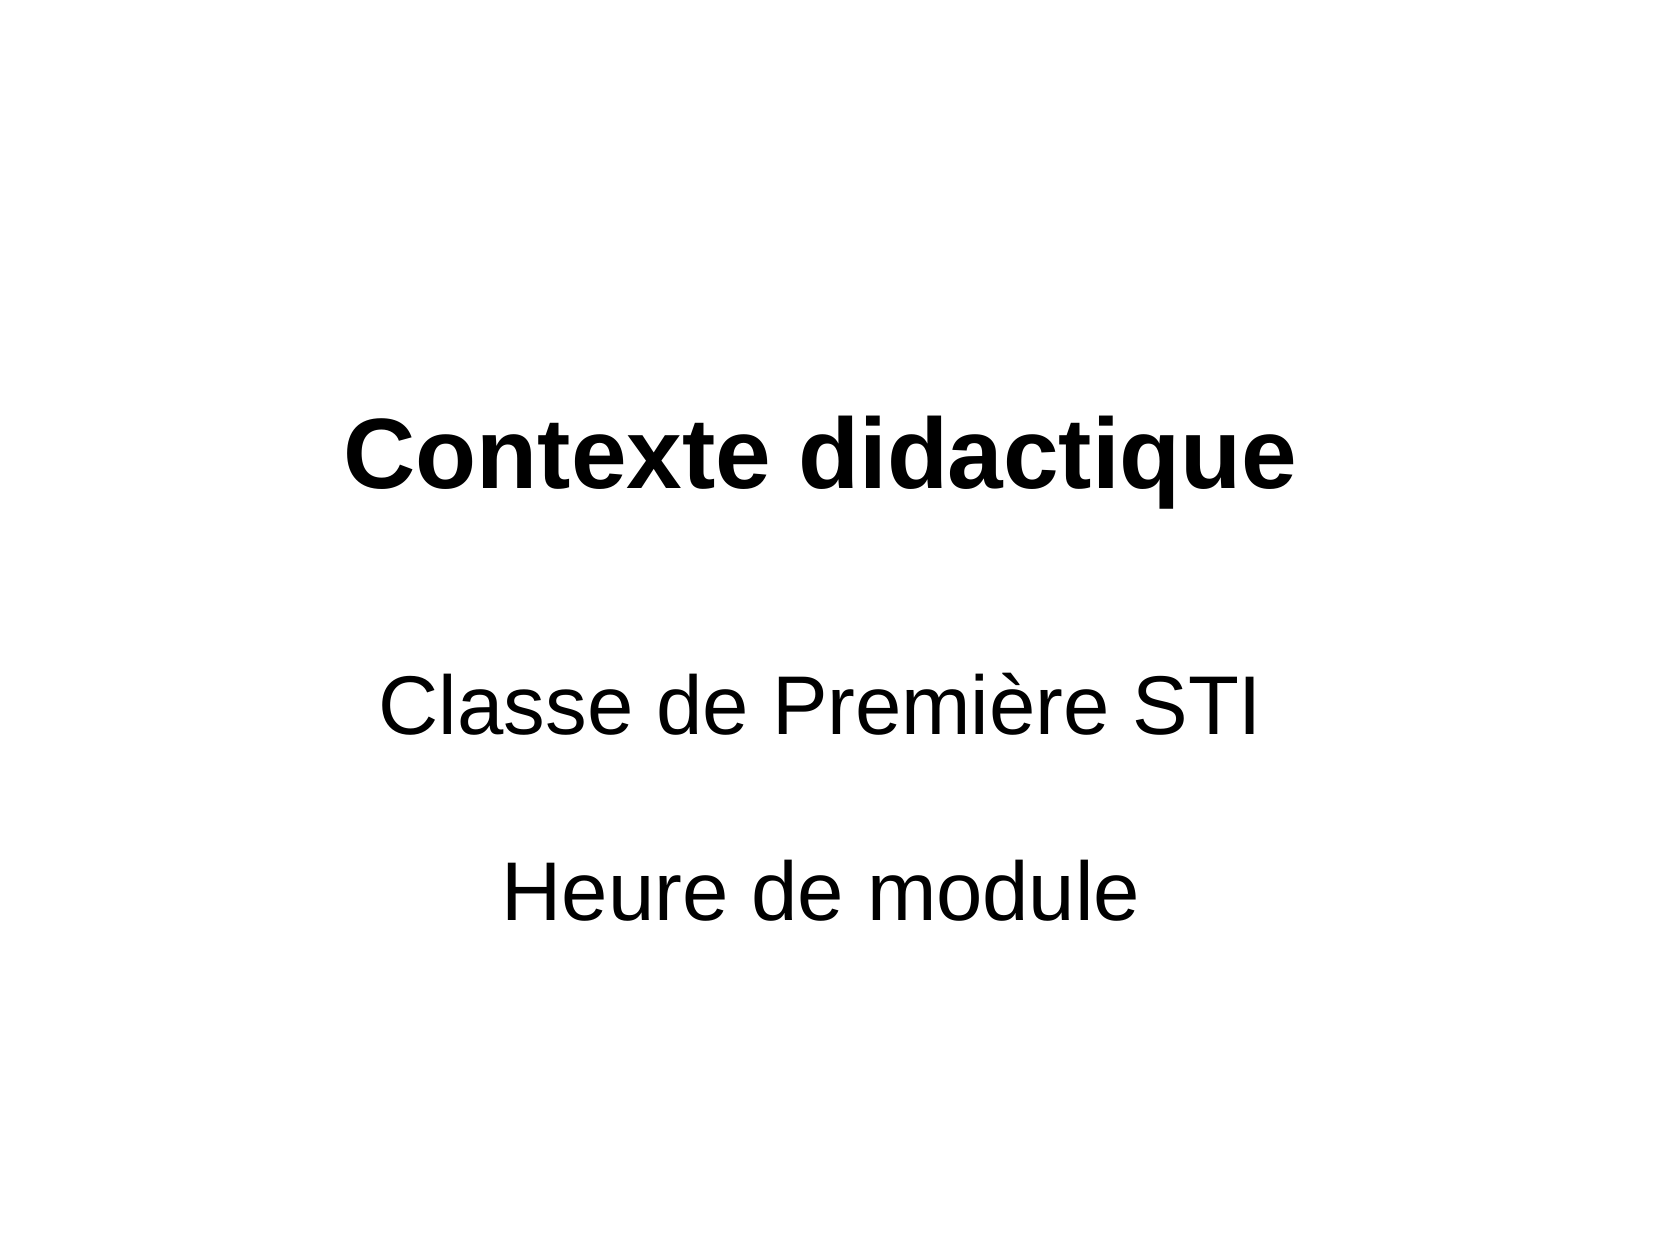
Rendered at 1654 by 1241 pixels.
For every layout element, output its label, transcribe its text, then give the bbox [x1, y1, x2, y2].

subtitle Contexte didactique Classe de Première STI Heure de module [76, 166, 1565, 1241]
